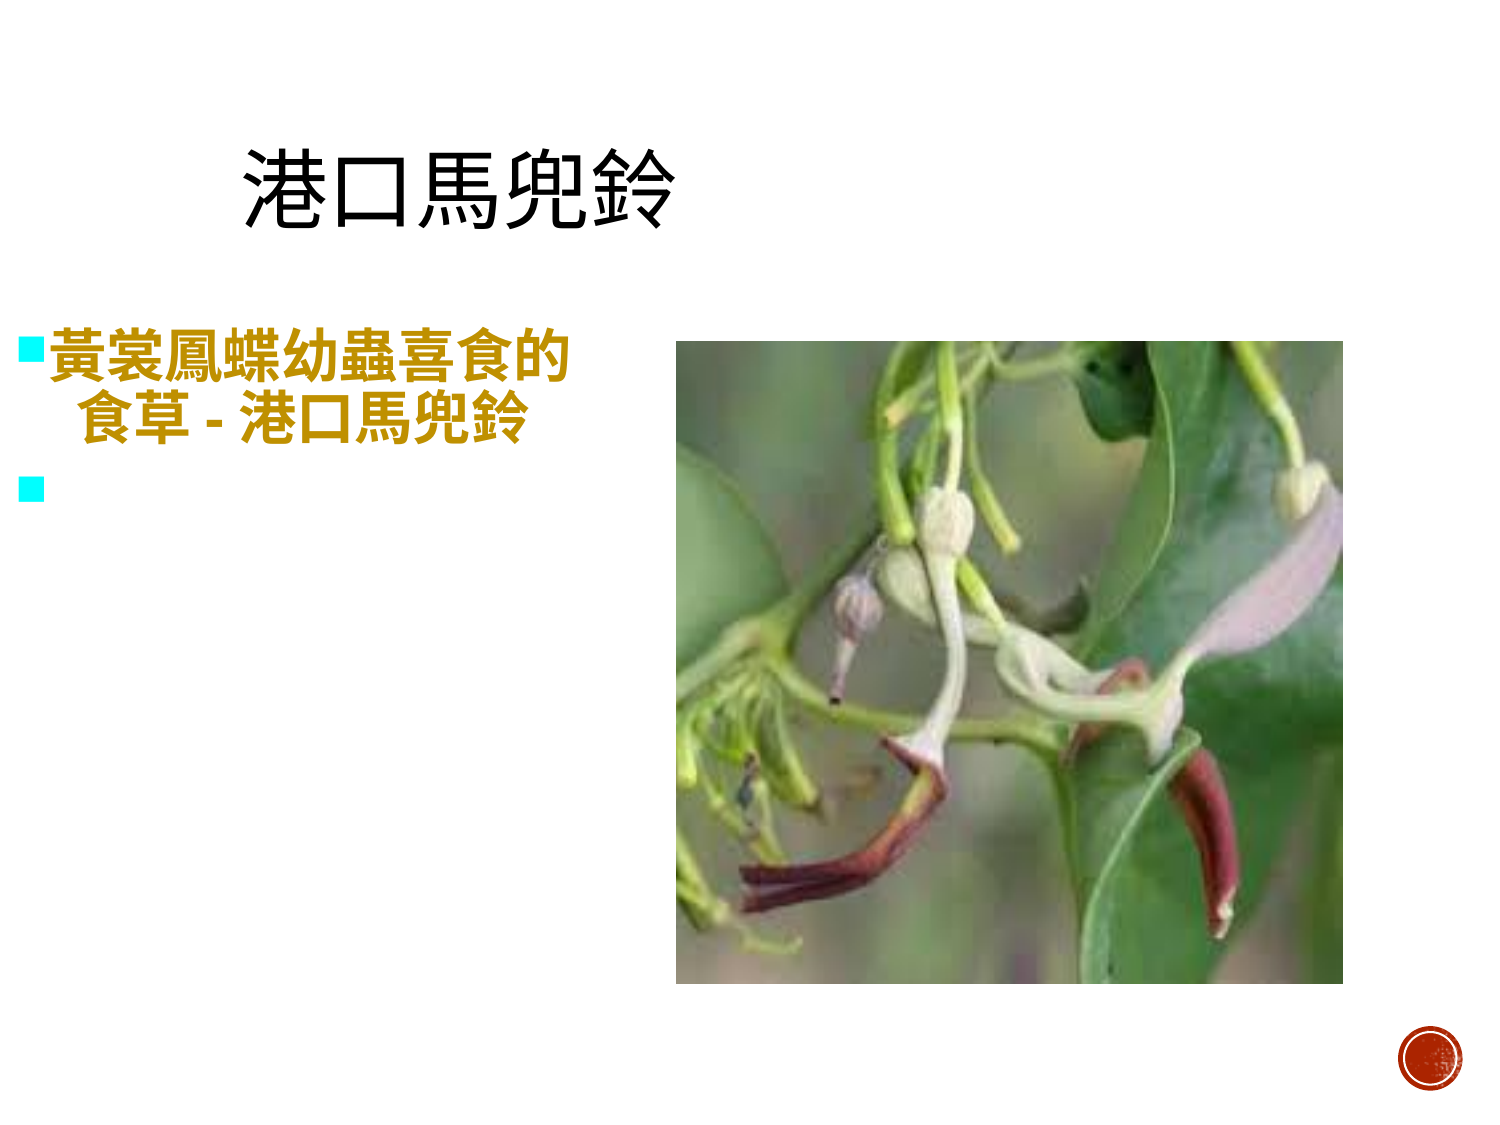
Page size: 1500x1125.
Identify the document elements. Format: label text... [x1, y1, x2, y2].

picture [676, 341, 1343, 984]
list 黃裳鳳蝶幼蟲喜食的食草-港口馬兜鈴 [0, 319, 625, 995]
title 港口馬兜鈴 [225, 99, 1500, 288]
